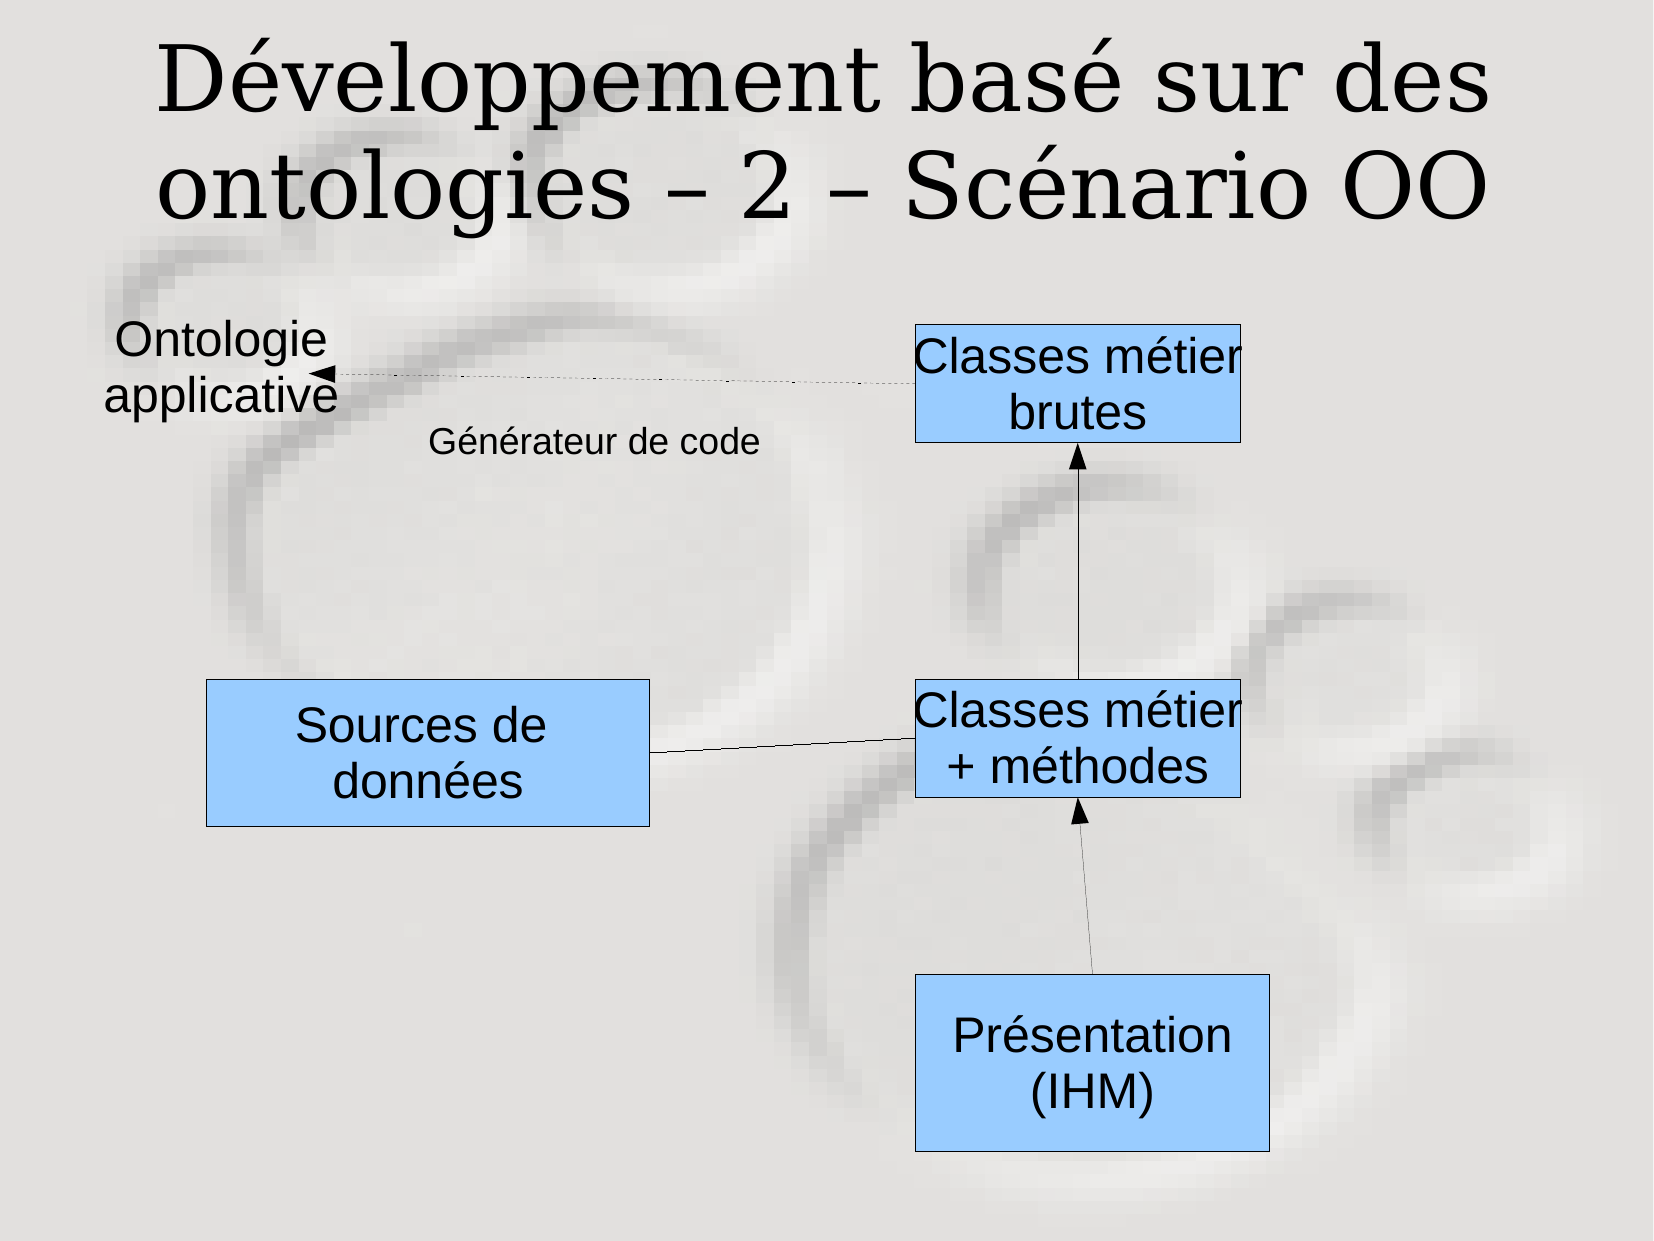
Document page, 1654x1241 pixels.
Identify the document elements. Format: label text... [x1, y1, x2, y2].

text_box Classes métier brutes [915, 324, 1241, 443]
text_box Sources de données [206, 679, 650, 827]
picture [0, 0, 1654, 1241]
text_box Présentation (IHM) [915, 974, 1270, 1152]
title Développement basé sur des ontologies – 2 – Scénario OO [118, 26, 1531, 241]
text_box Ontologie applicative [88, 304, 354, 458]
text_box Classes métier + méthodes [915, 679, 1241, 798]
text_box Générateur de code [413, 413, 834, 471]
